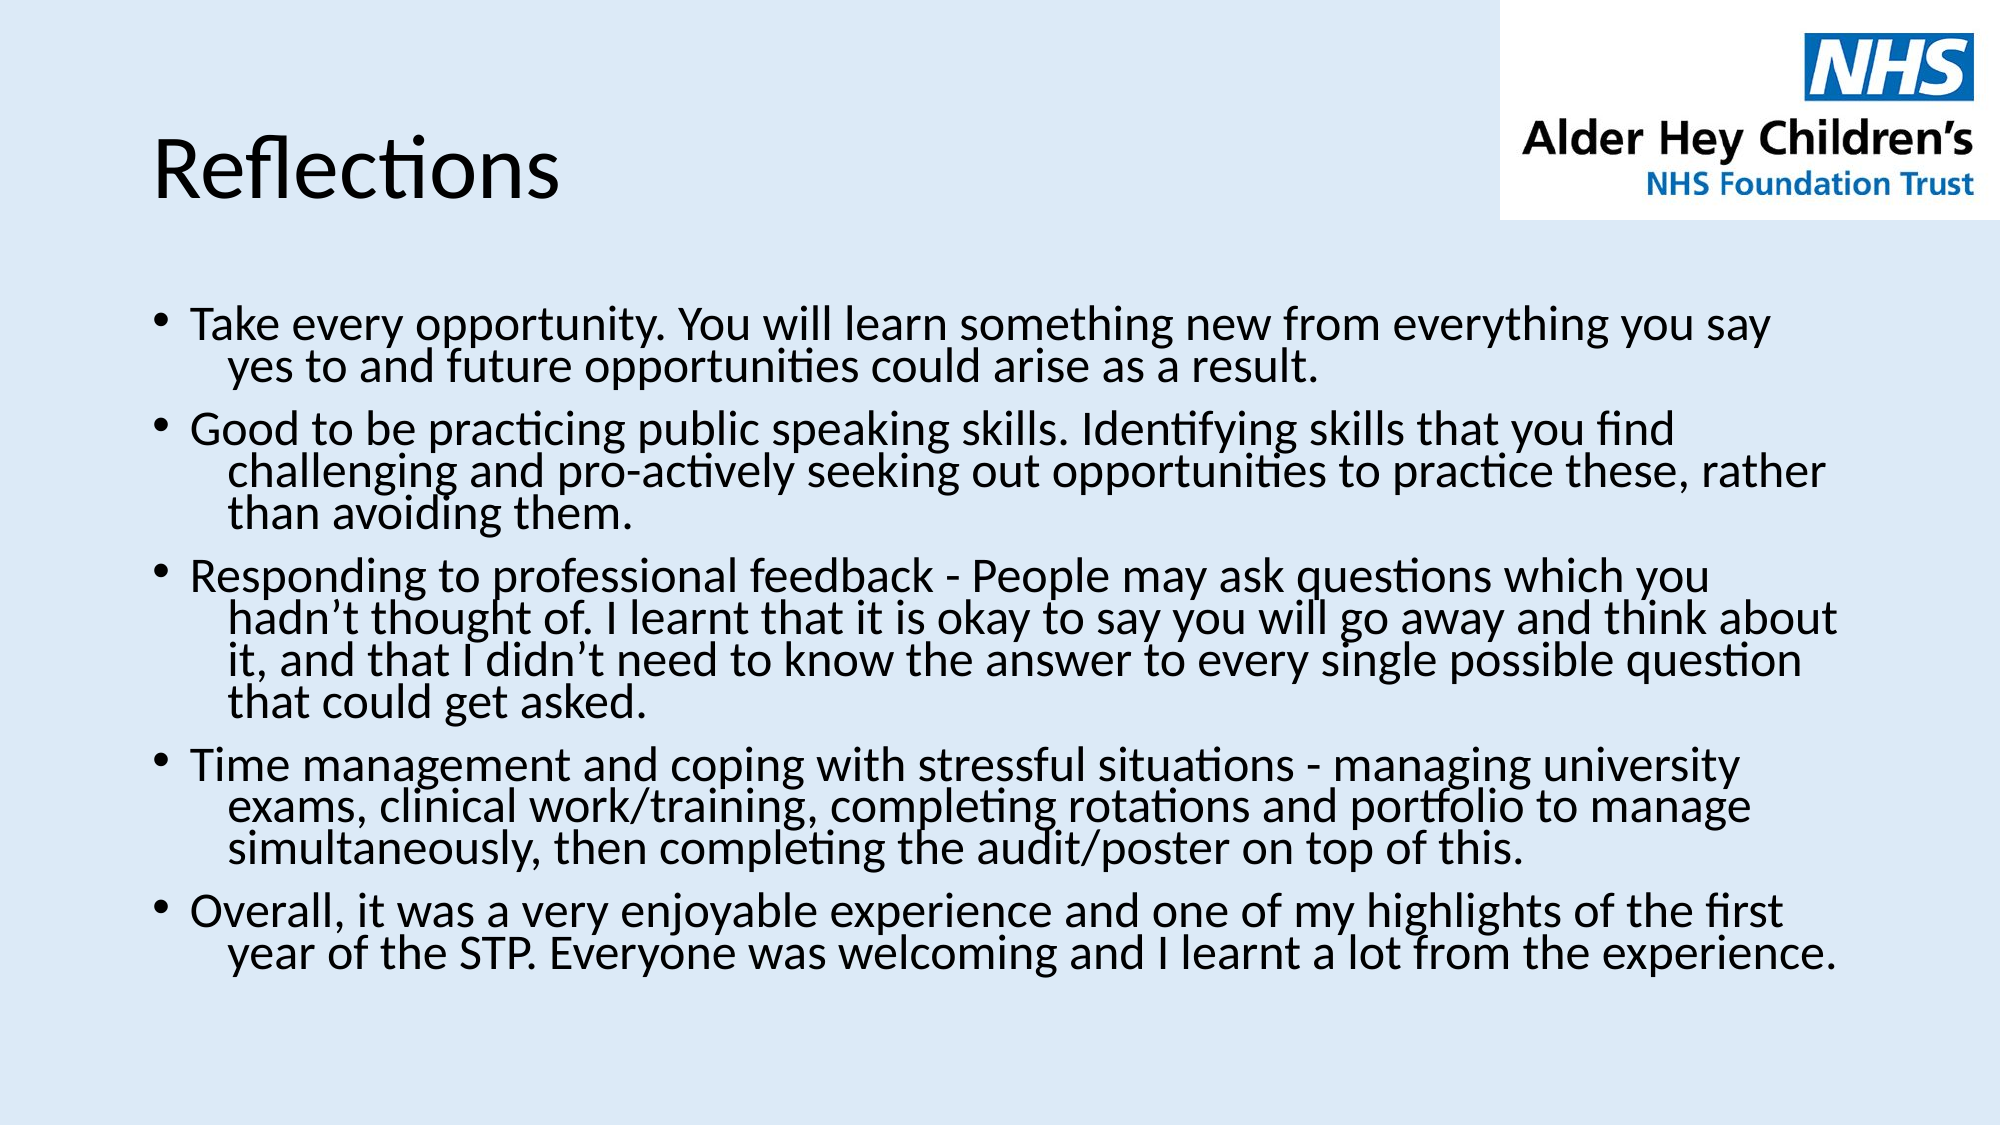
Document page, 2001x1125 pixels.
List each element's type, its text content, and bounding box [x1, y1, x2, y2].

picture [1500, 0, 2000, 220]
list Take every opportunity. You will learn something new from everything you say yes to and future opportunities could arise as a result. Good to be practicing public speaking skills. Identifying skills that you find challenging and pro-actively seeking out opportunities to practice these, rather than avoiding them. Responding to professional feedback - People may ask questions which you hadn’t thought of. I learnt that it is okay to say you will go away and think about it, and that I didn’t need to know the answer to every single possible question that could get asked. Time management and coping with stressful situations - managing university exams, clinical work/training, completing rotations and portfolio to manage simultaneously, then completing the audit/poster on top of this. Overall, it was a very enjoyable experience and one of my highlights of the first year of the STP. Everyone was welcoming and I learnt a lot from the experience. [137, 299, 1863, 1014]
title Reflections [137, 59, 1863, 278]
